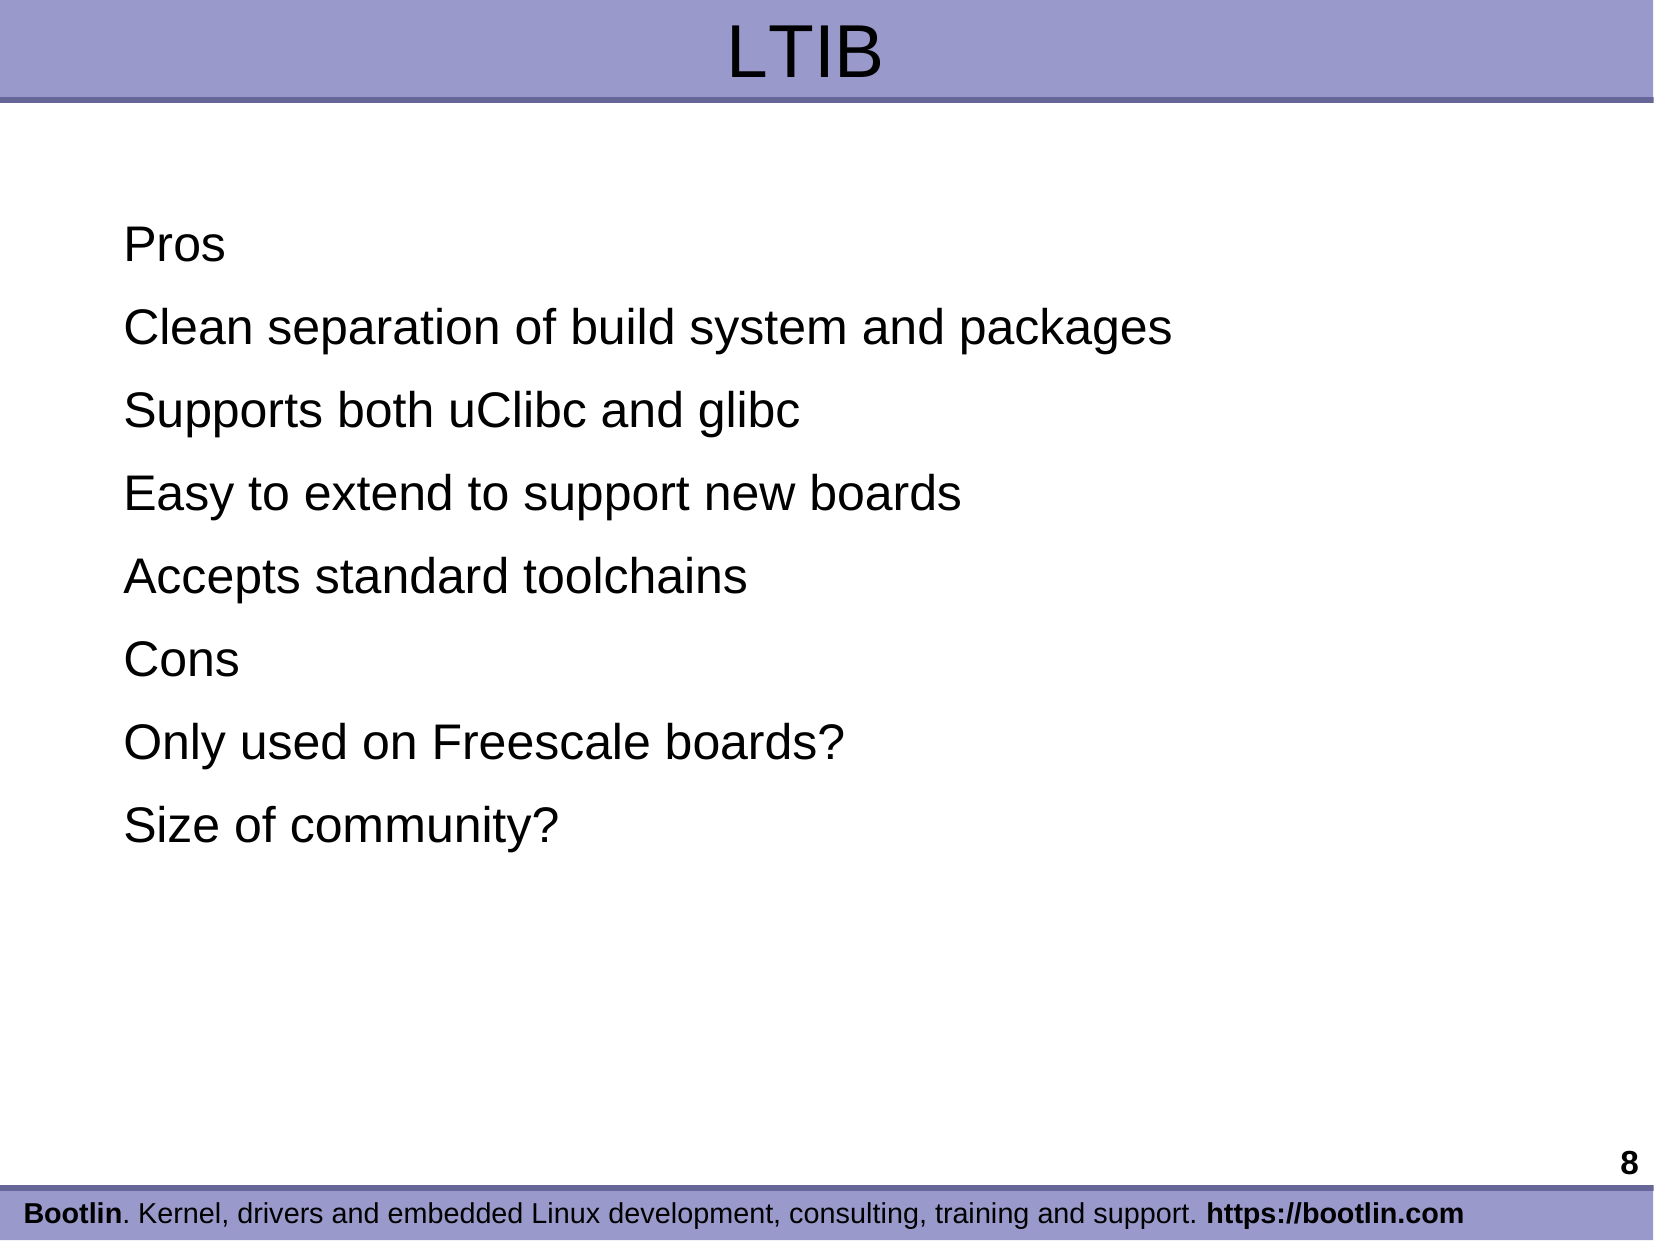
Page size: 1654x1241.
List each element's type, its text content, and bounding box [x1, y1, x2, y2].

title LTIB [60, 5, 1551, 97]
list Pros Clean separation of build system and packages Supports both uClibc and glibc Easy to extend to support new boards Accepts standard toolchains Cons Only used on Freescale boards? Size of community? [105, 216, 1518, 1066]
